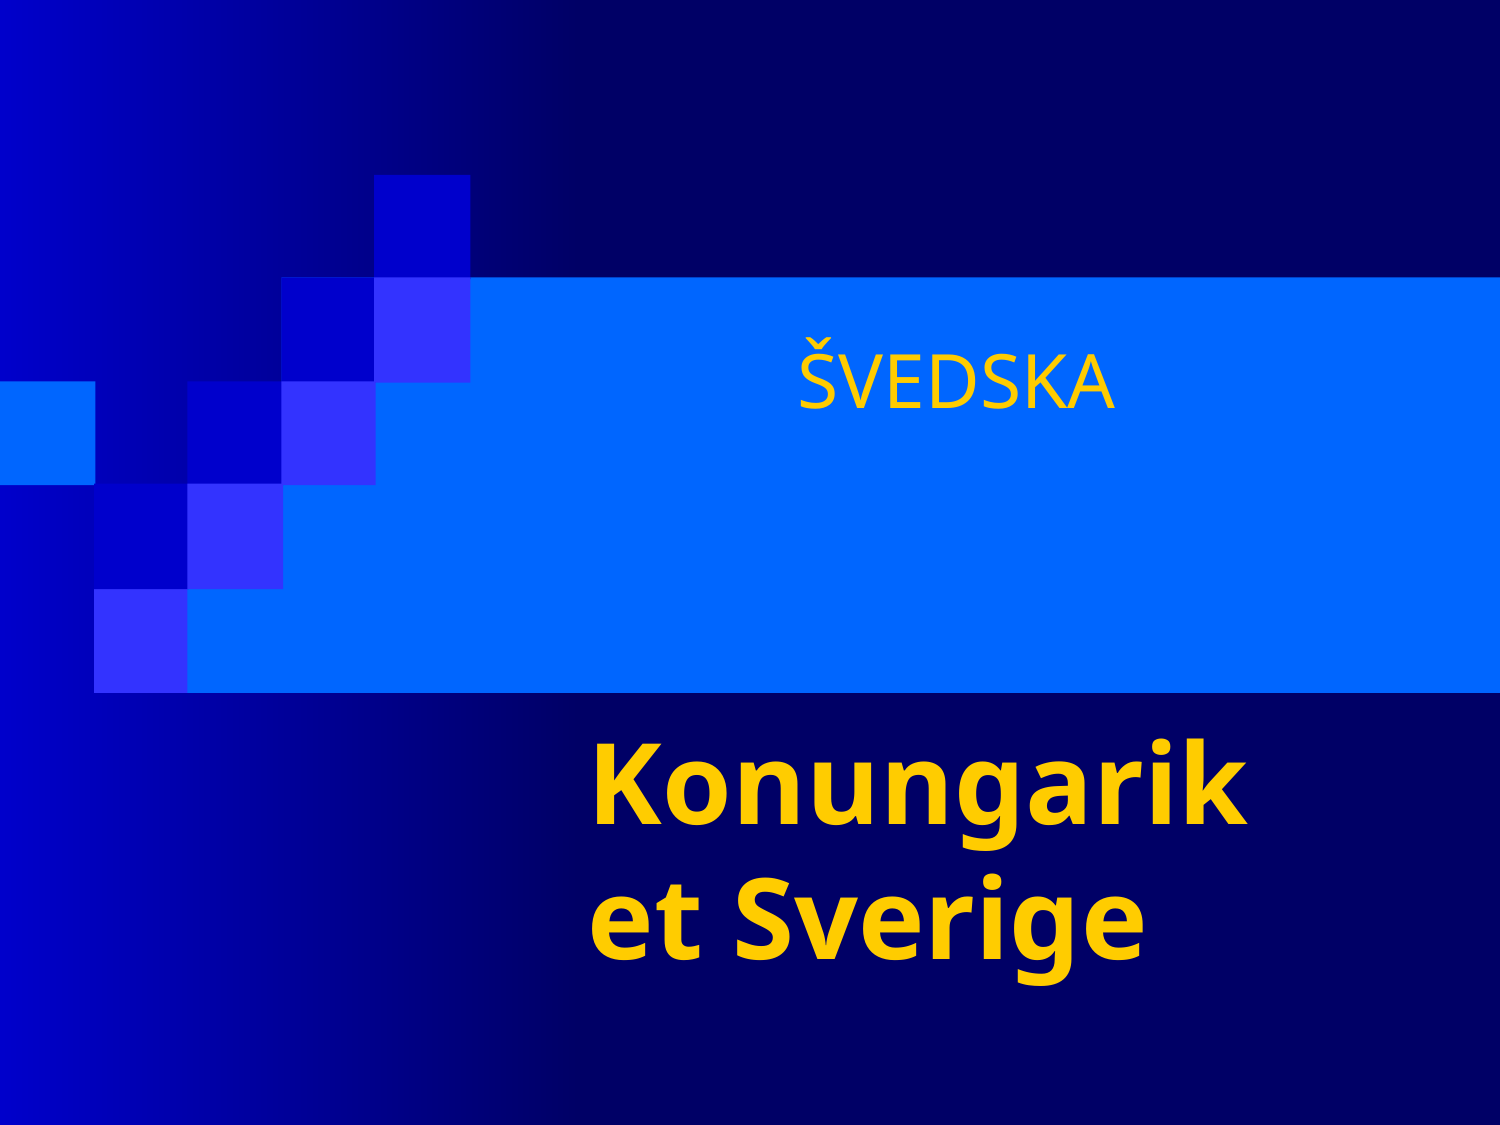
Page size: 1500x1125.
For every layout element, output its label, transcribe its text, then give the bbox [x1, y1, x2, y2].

text_box ŠVEDSKA [513, 326, 1400, 646]
subtitle Konungariket Sverige [572, 704, 1317, 870]
